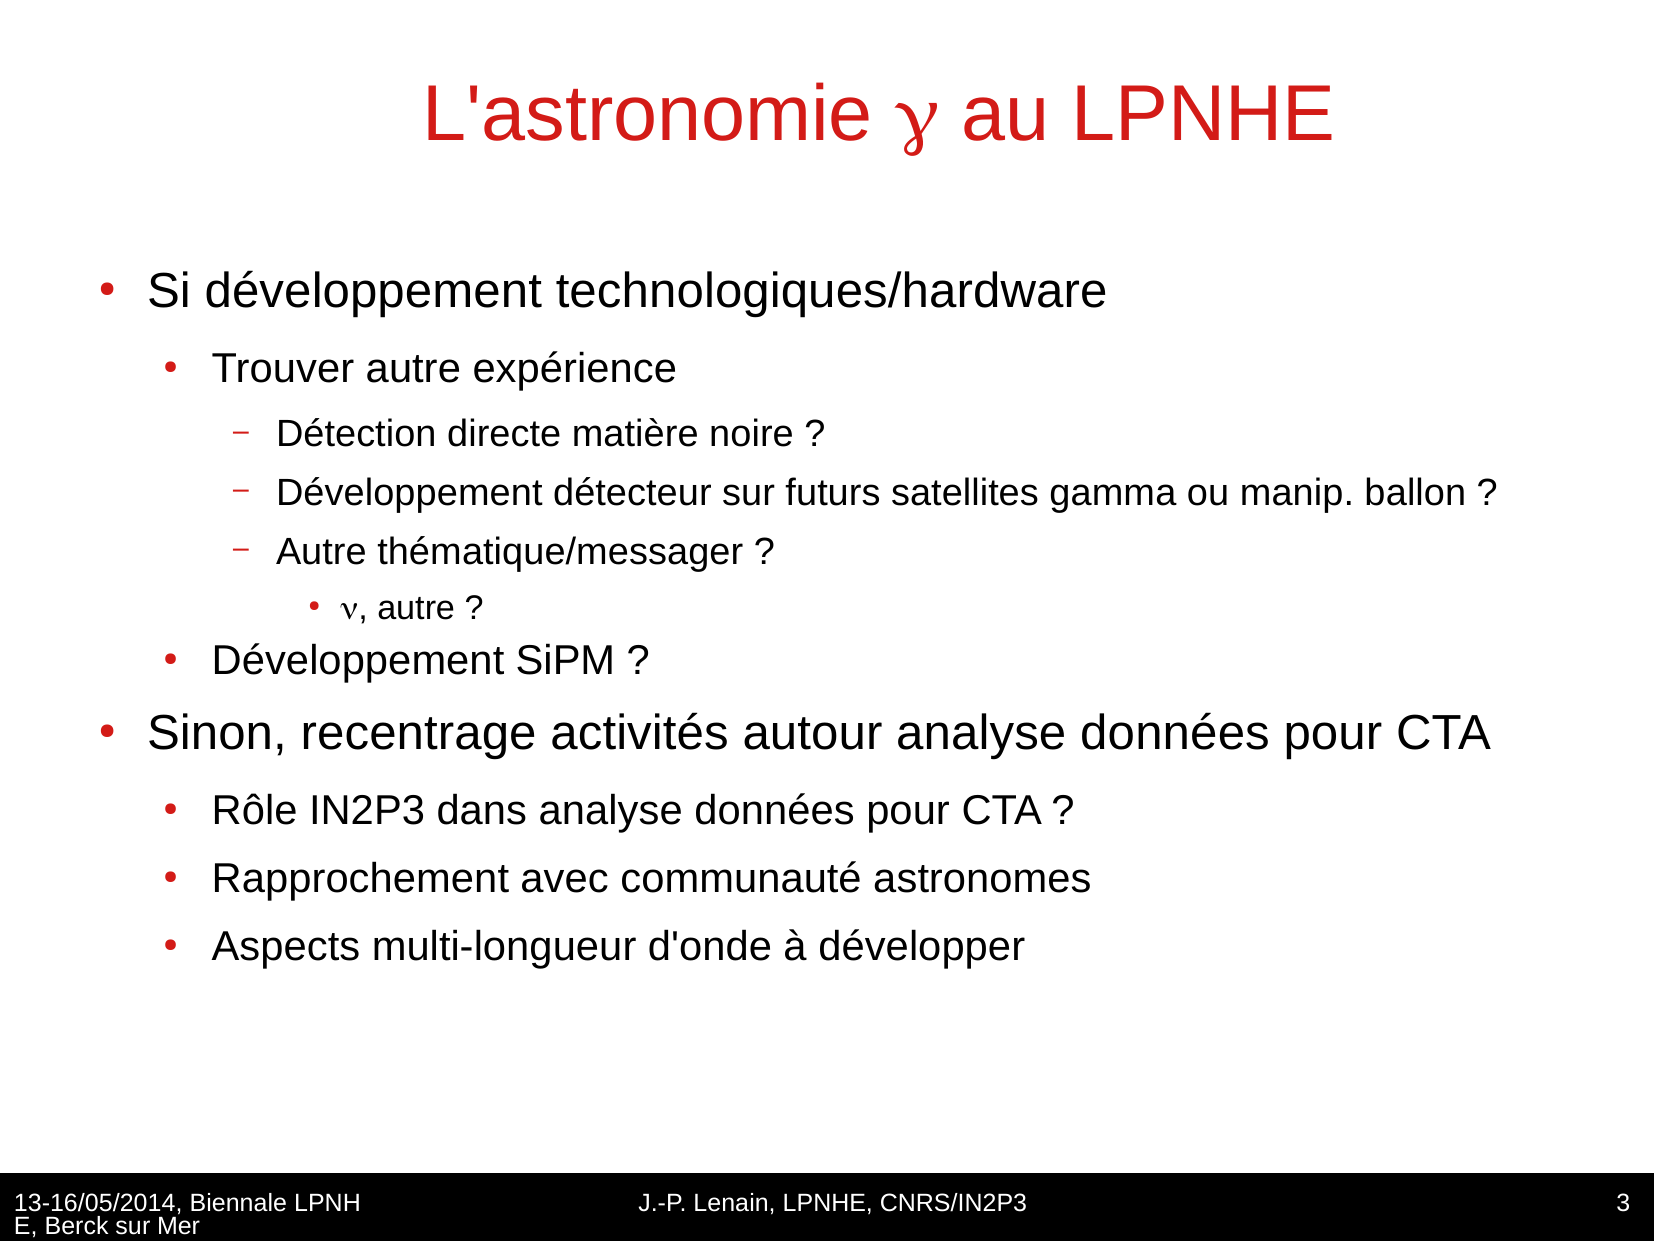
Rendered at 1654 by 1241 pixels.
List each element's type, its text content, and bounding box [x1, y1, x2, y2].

title L'astronomie g au LPNHE [187, 37, 1571, 188]
list Si développement technologiques/hardware Trouver autre expérience Détection directe matière noire ? Développement détecteur sur futurs satellites gamma ou manip. ballon ? Autre thématique/messager ? n, autre ? Développement SiPM ? Sinon, recentrage activités autour analyse données pour CTA Rôle IN2P3 dans analyse données pour CTA ? Rapprochement avec communauté astronomes Aspects multi-longueur d'onde à développer [82, 262, 1571, 982]
